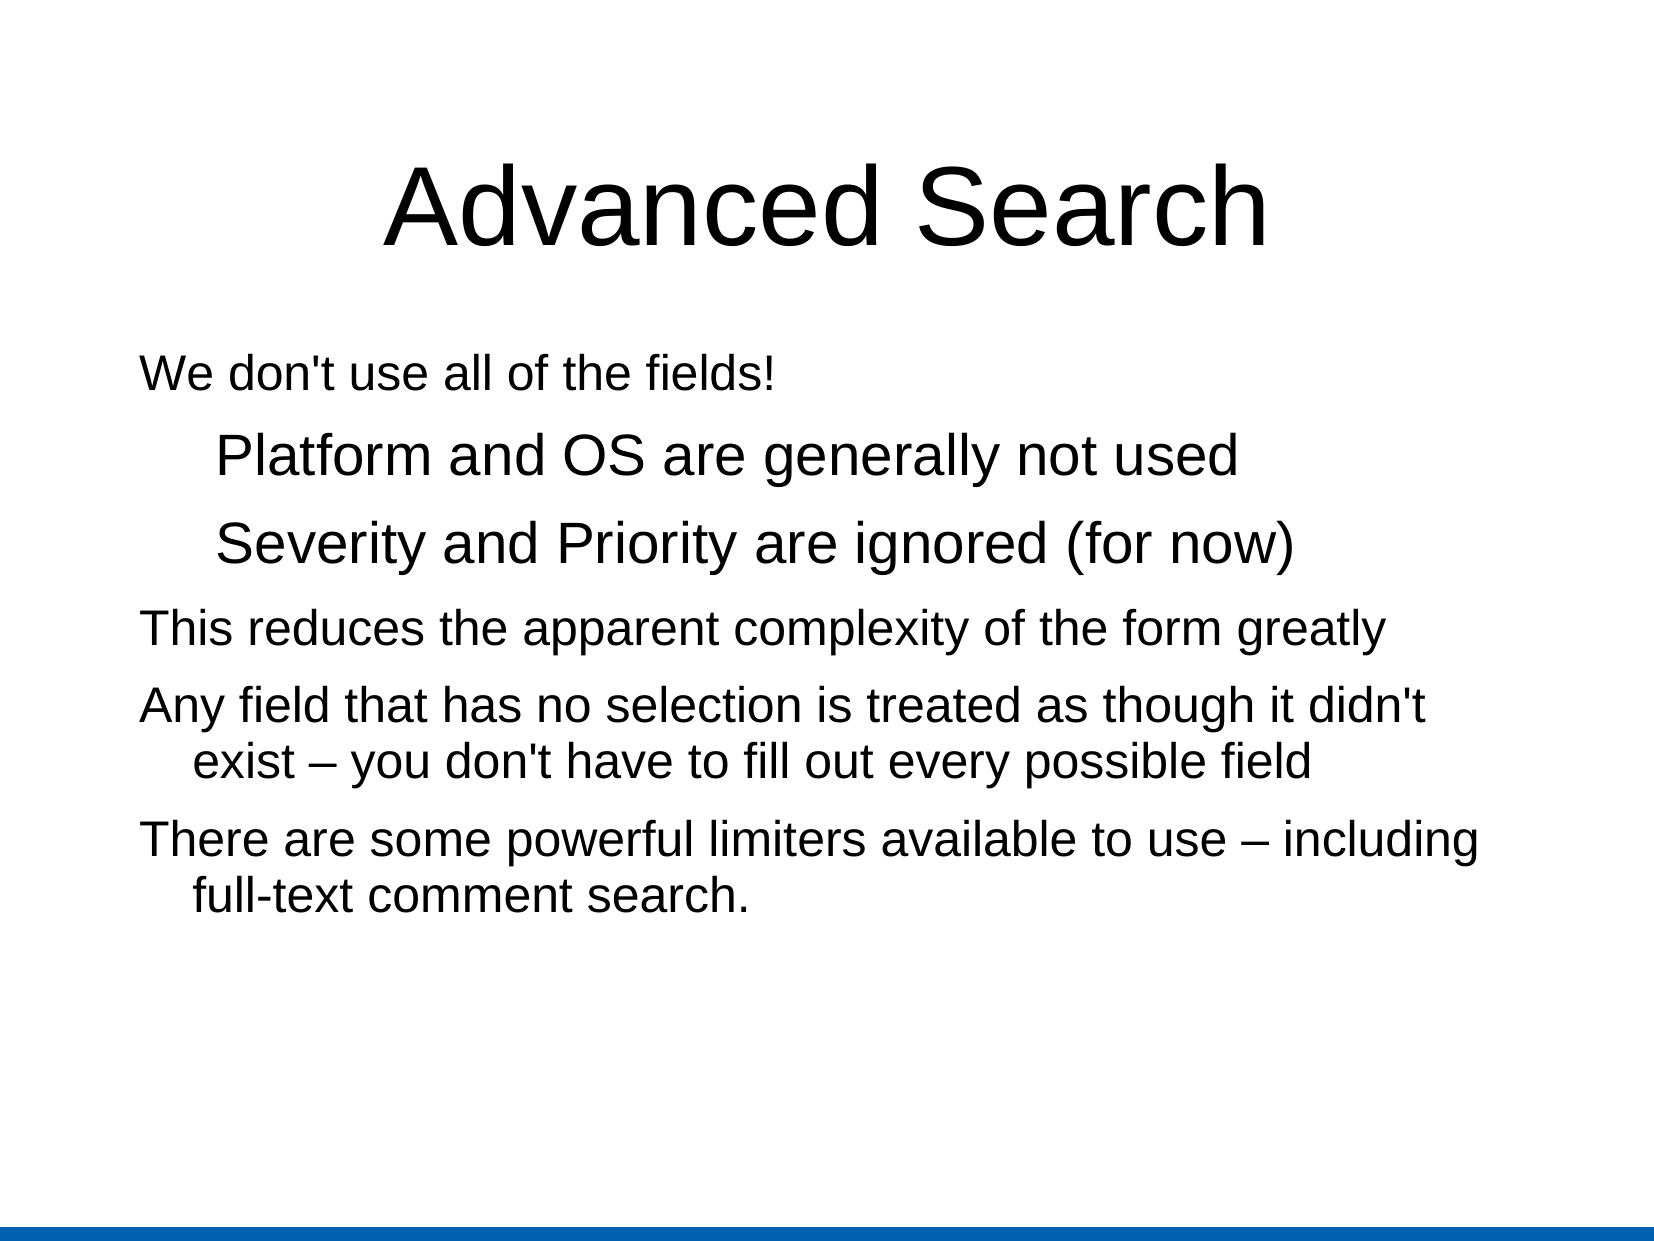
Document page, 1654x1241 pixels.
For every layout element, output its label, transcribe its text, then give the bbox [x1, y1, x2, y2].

list We don't use all of the fields! Platform and OS are generally not used Severity and Priority are ignored (for now) This reduces the apparent complexity of the form greatly Any field that has no selection is treated as though it didn't exist – you don't have to fill out every possible field There are some powerful limiters available to use – including full-text comment search. [121, 344, 1533, 1127]
title Advanced Search [121, 102, 1533, 311]
